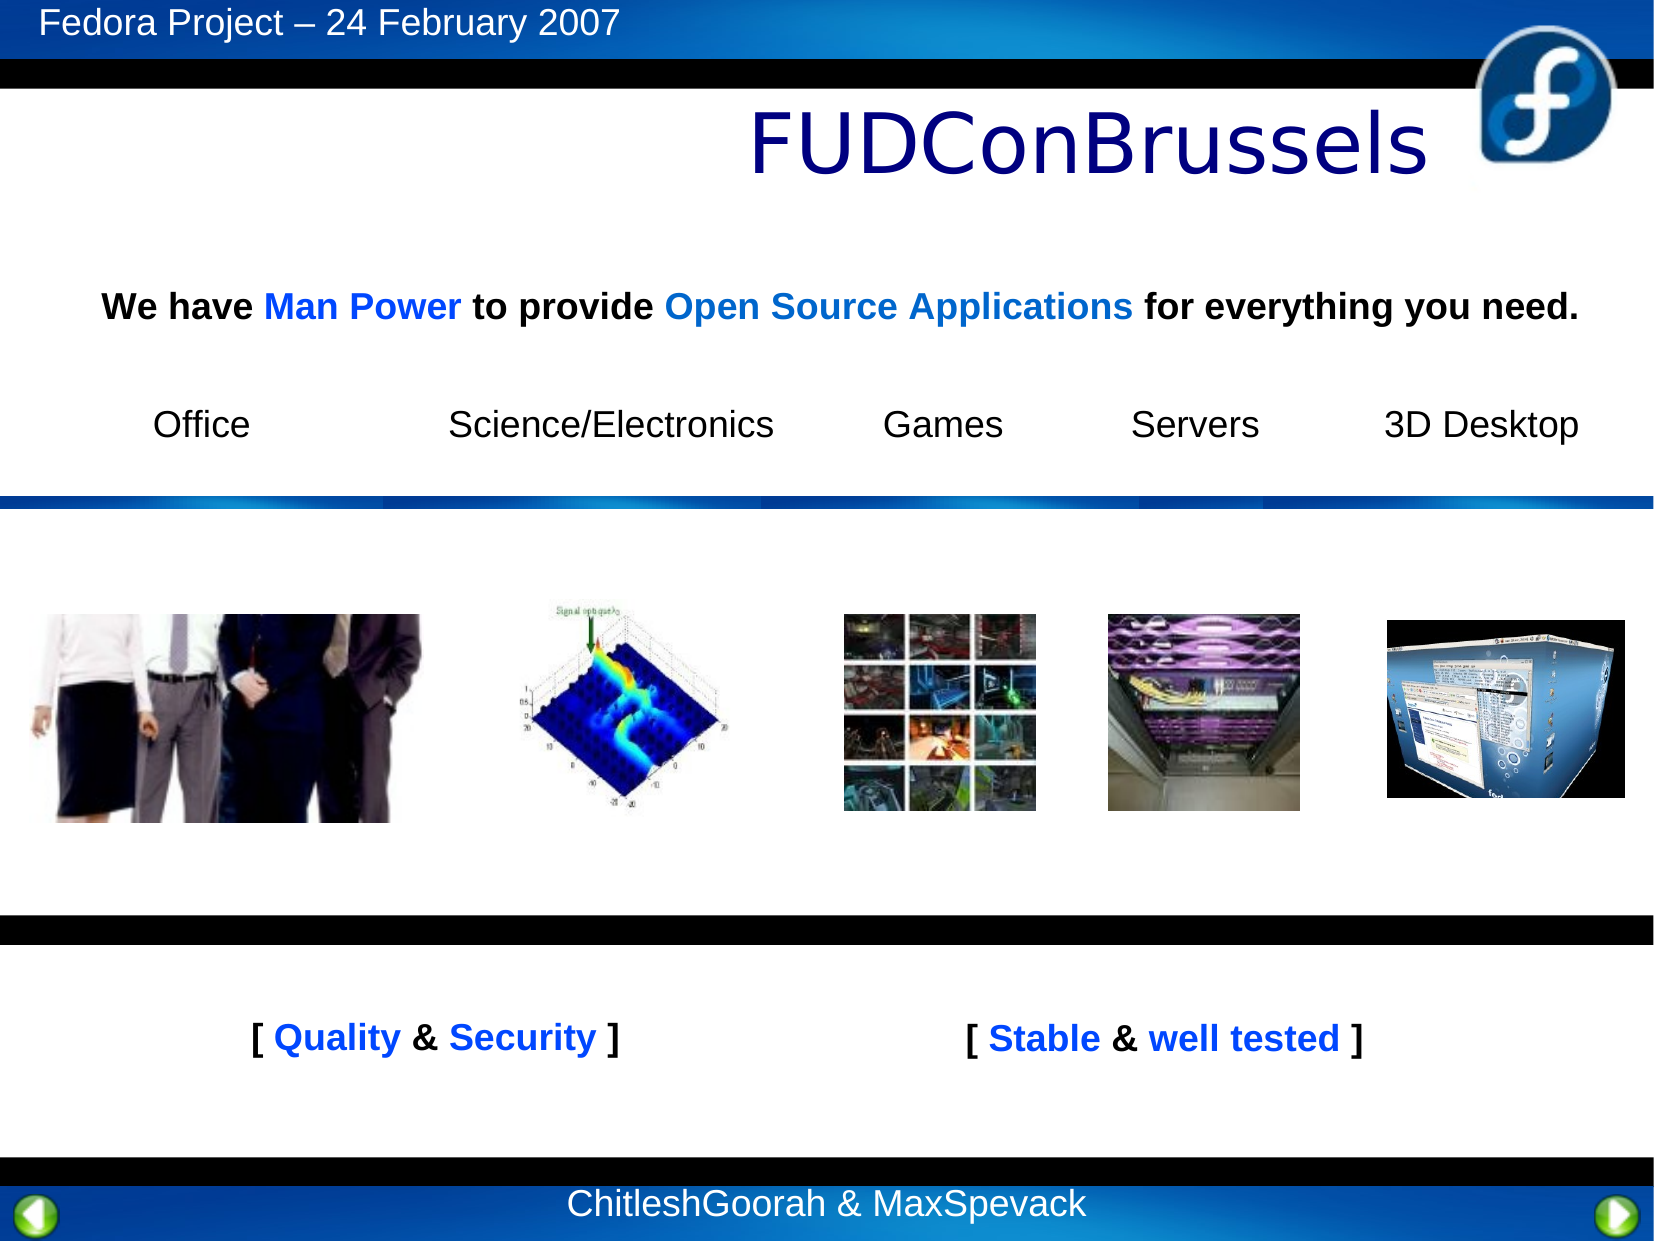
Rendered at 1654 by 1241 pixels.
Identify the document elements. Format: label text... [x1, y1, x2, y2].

text_box Games [868, 395, 1019, 467]
picture [844, 614, 1036, 812]
picture [29, 614, 424, 823]
picture [908, 1206, 918, 1214]
picture [0, 496, 1654, 509]
picture [993, 1198, 1004, 1204]
picture [501, 599, 739, 821]
text_box [ Stable & well tested ] [950, 1010, 1372, 1082]
text_box Servers [1116, 395, 1275, 467]
text_box [ Quality & Security ] [236, 1009, 639, 1081]
text_box [0, 915, 1654, 945]
picture [1387, 620, 1625, 798]
text_box 3D Desktop [1369, 395, 1595, 467]
text_box Science/Electronics [433, 395, 790, 467]
text_box We have Man Power to provide Open Source Applications for everything you need. [86, 277, 1567, 350]
text_box Office [138, 395, 266, 467]
picture [0, 0, 1654, 266]
picture [1108, 614, 1300, 812]
picture [974, 1198, 984, 1214]
picture [0, 1186, 1654, 1241]
